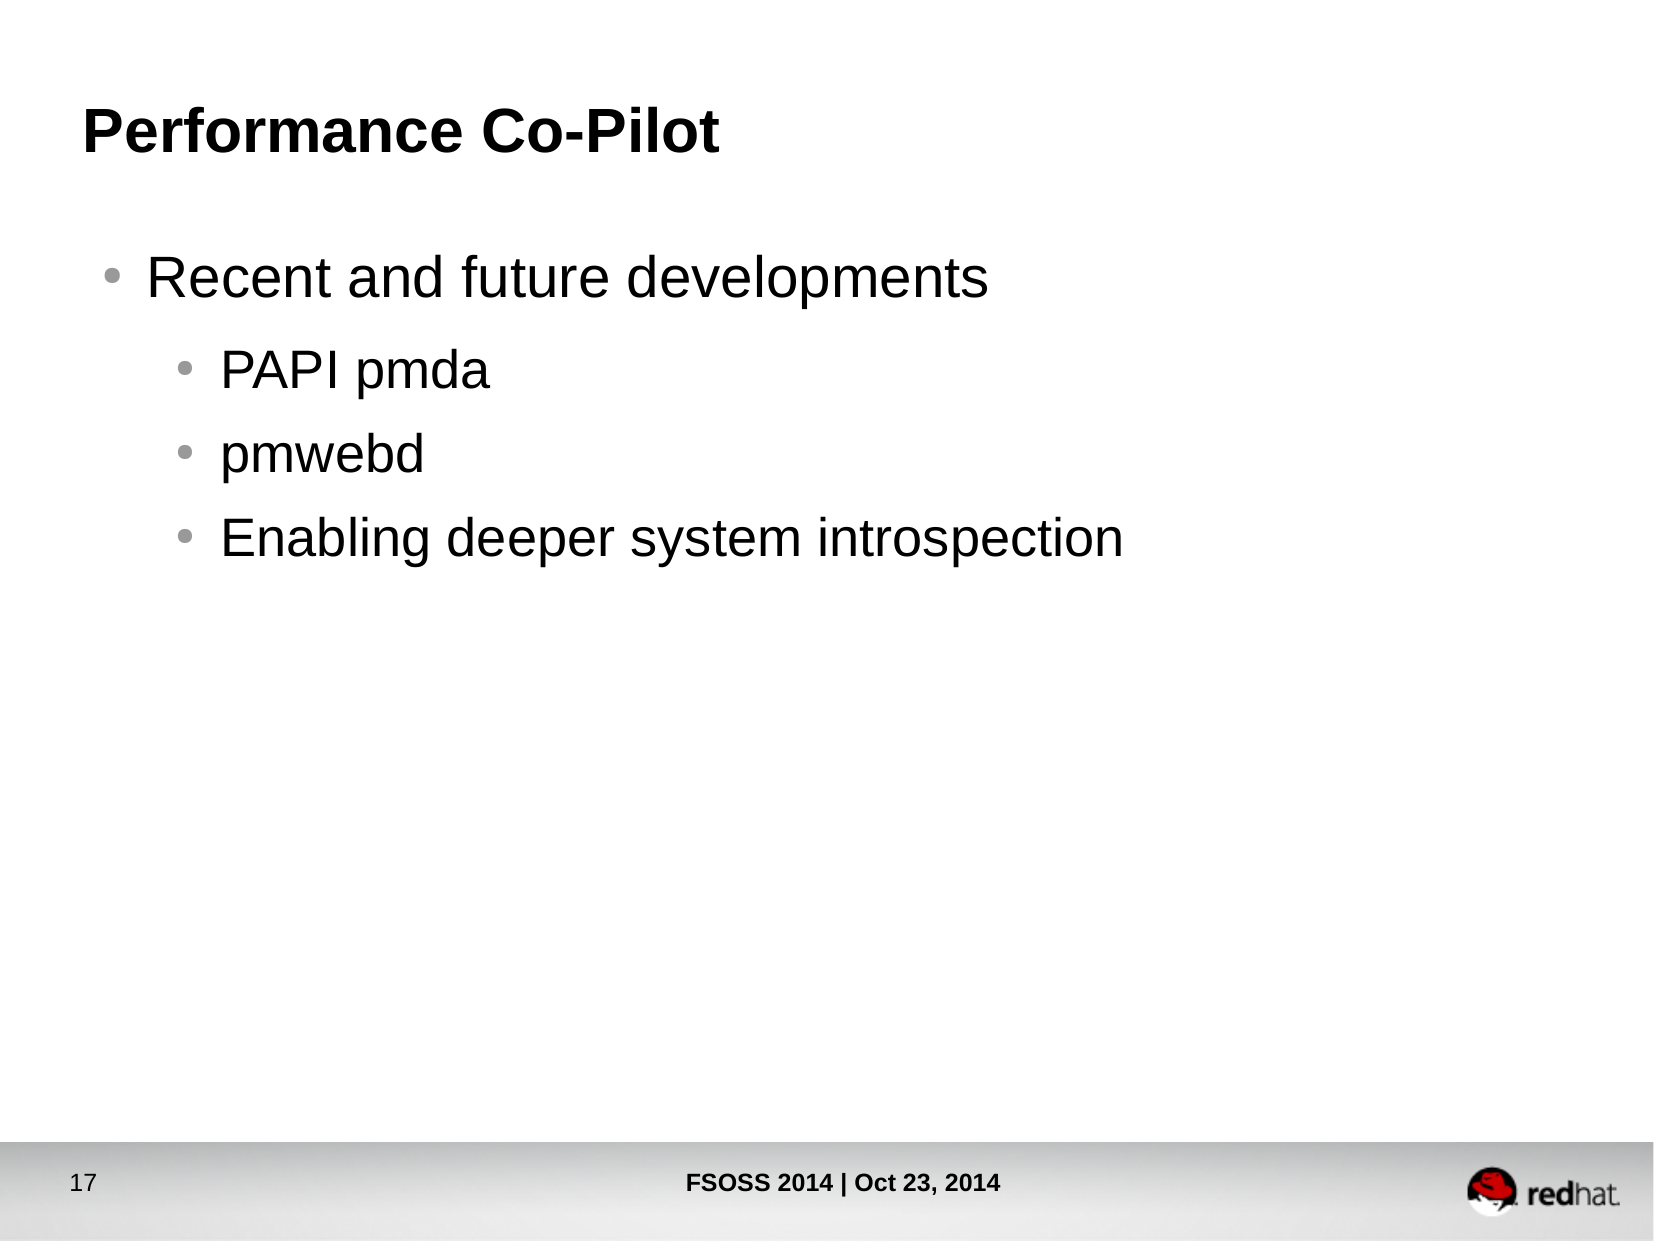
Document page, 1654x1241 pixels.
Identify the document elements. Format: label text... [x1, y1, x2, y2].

list Recent and future developments PAPI pmda pmwebd Enabling deeper system introspection [86, 244, 1576, 1039]
title Performance Co-Pilot [82, 37, 1571, 226]
picture [0, 1142, 1654, 1241]
